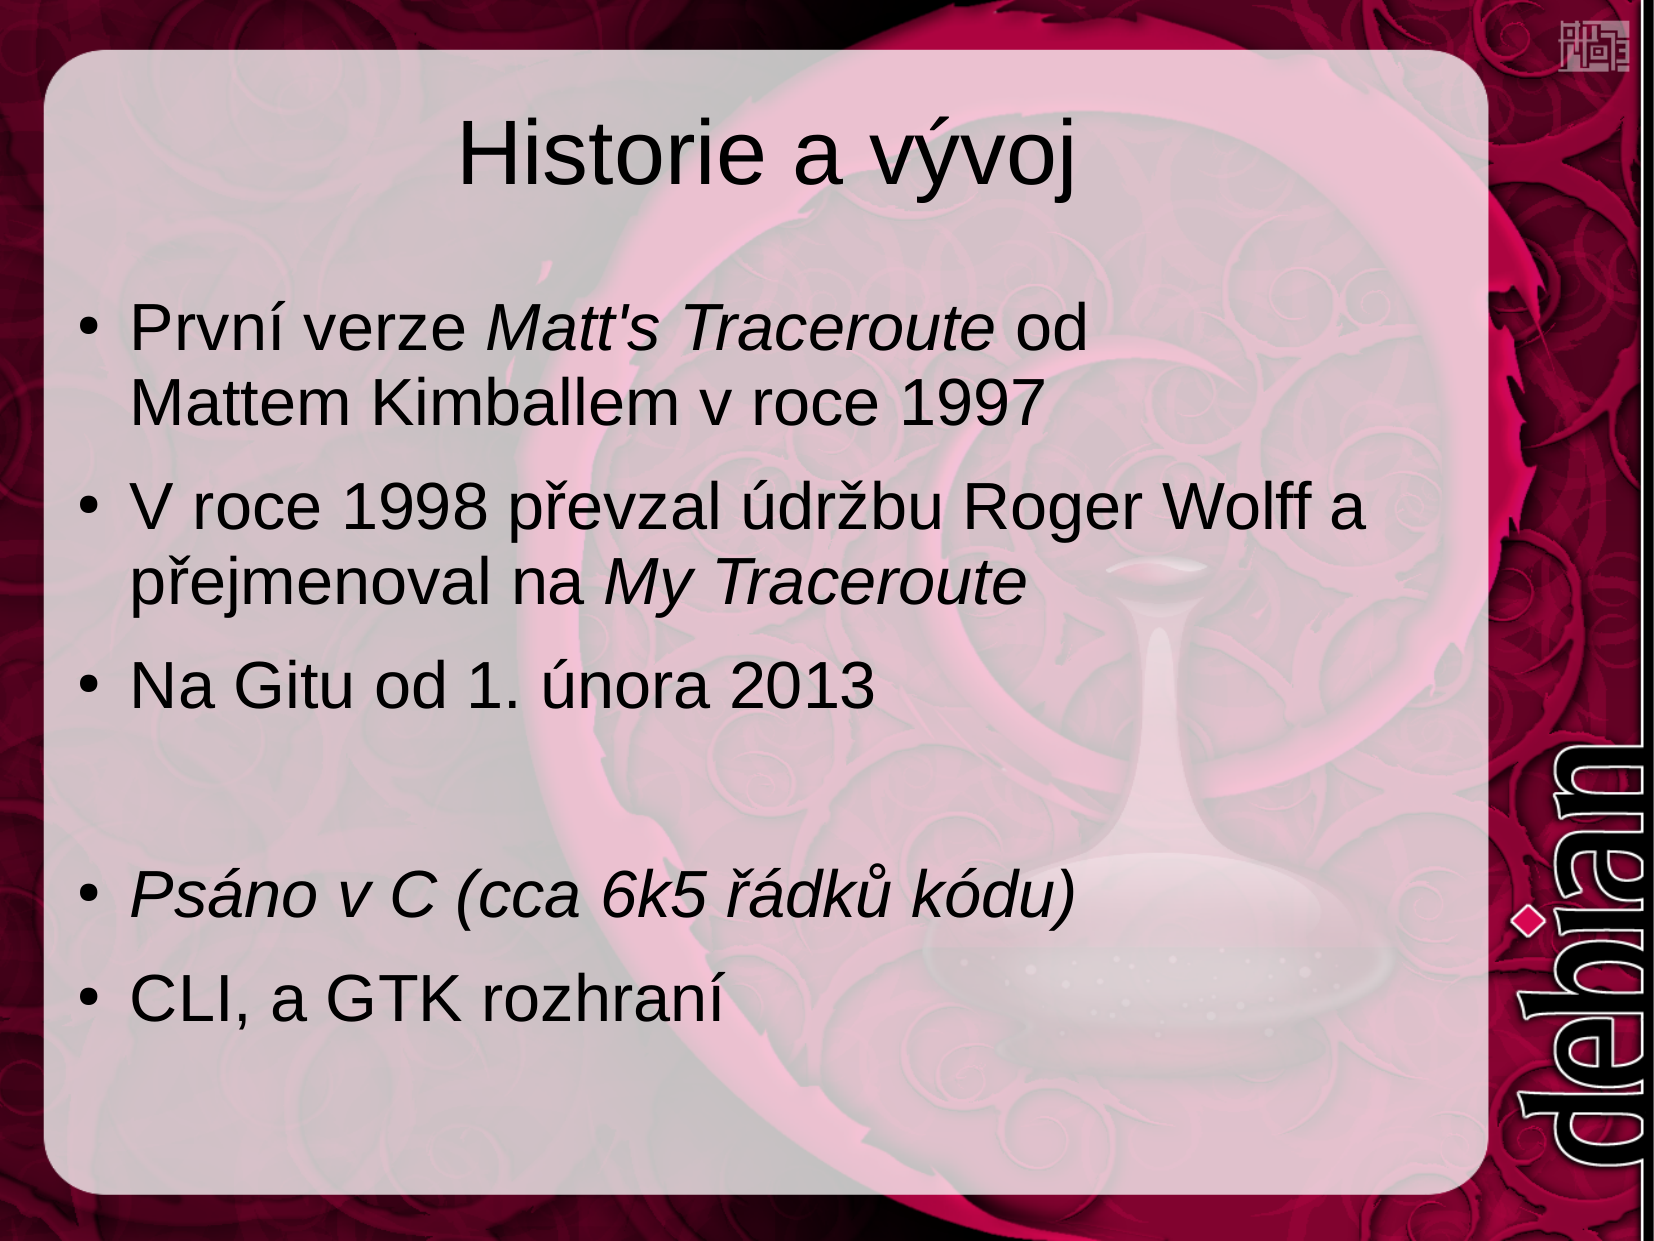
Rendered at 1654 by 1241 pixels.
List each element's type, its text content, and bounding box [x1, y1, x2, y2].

picture [0, 0, 1654, 1241]
list První verze Matt's Traceroute od Mattem Kimballem v roce 1997 V roce 1998 převzal údržbu Roger Wolff a přejmenoval na My Traceroute Na Gitu od 1. února 2013 Psáno v C (cca 6k5 řádků kódu) CLI, a GTK rozhraní [59, 290, 1477, 1109]
title Historie a vývoj [59, 49, 1477, 257]
